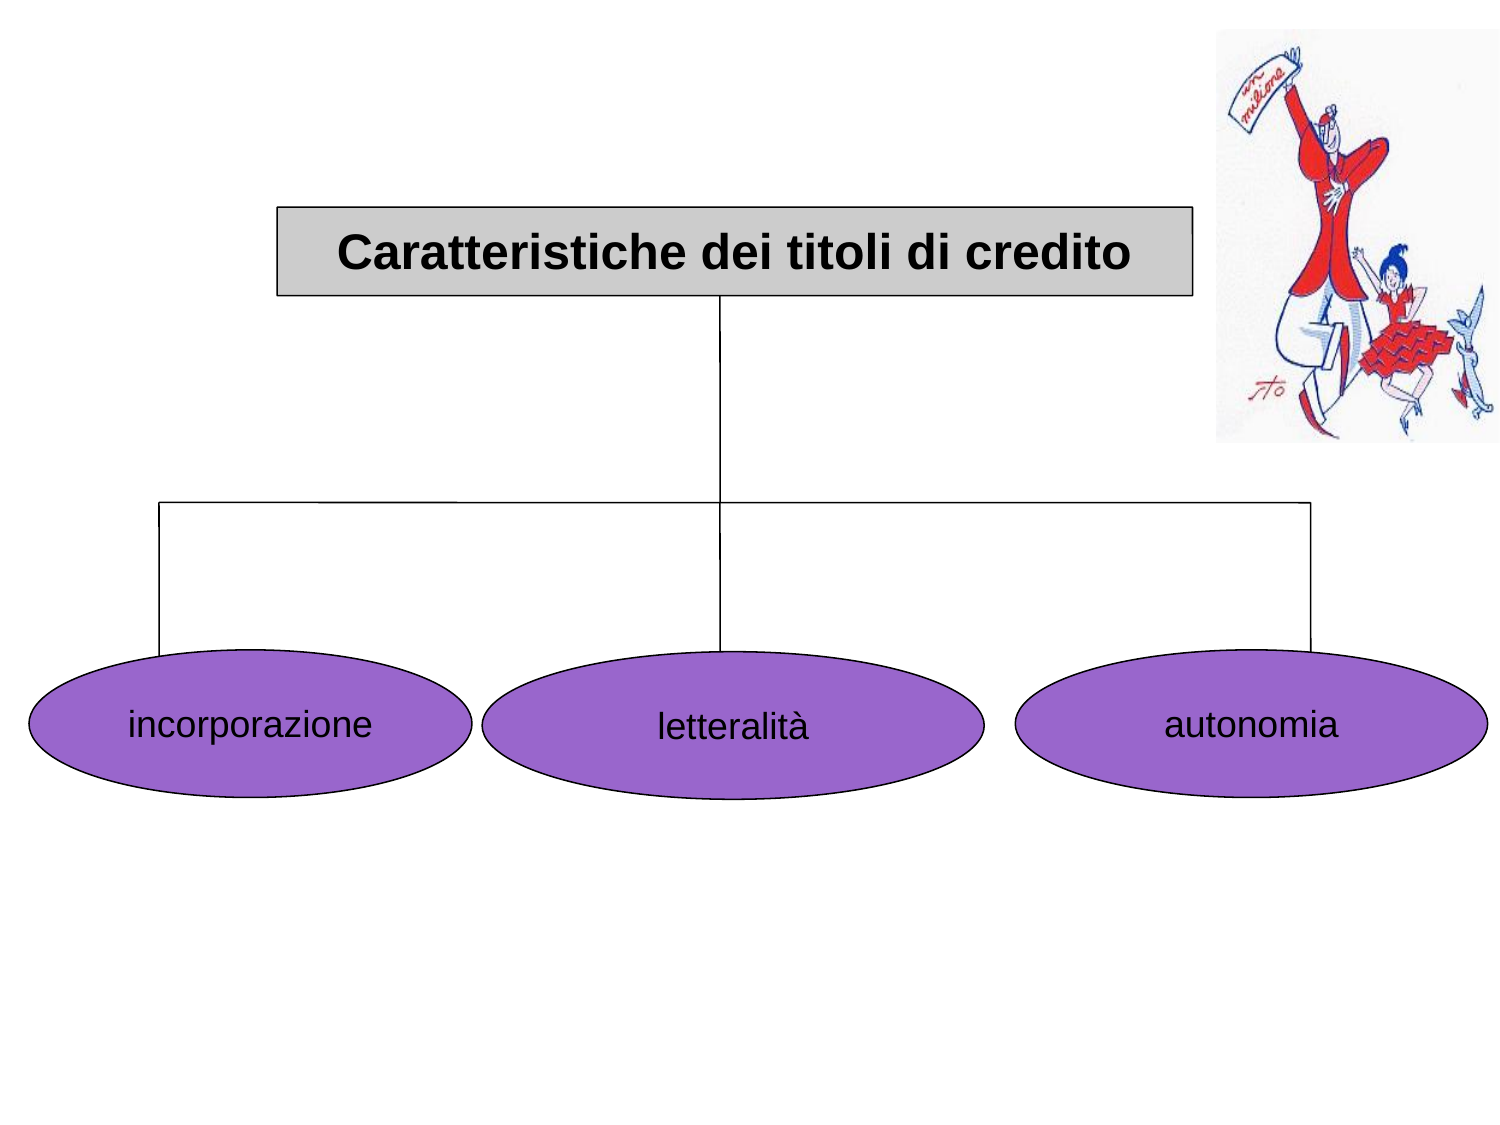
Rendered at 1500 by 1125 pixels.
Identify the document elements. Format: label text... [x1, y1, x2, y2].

text_box letteralità [482, 651, 985, 800]
text_box autonomia [1015, 649, 1488, 798]
text_box incorporazione [28, 649, 472, 798]
picture [1216, 29, 1500, 444]
text_box Caratteristiche dei titoli di credito [277, 207, 1193, 296]
